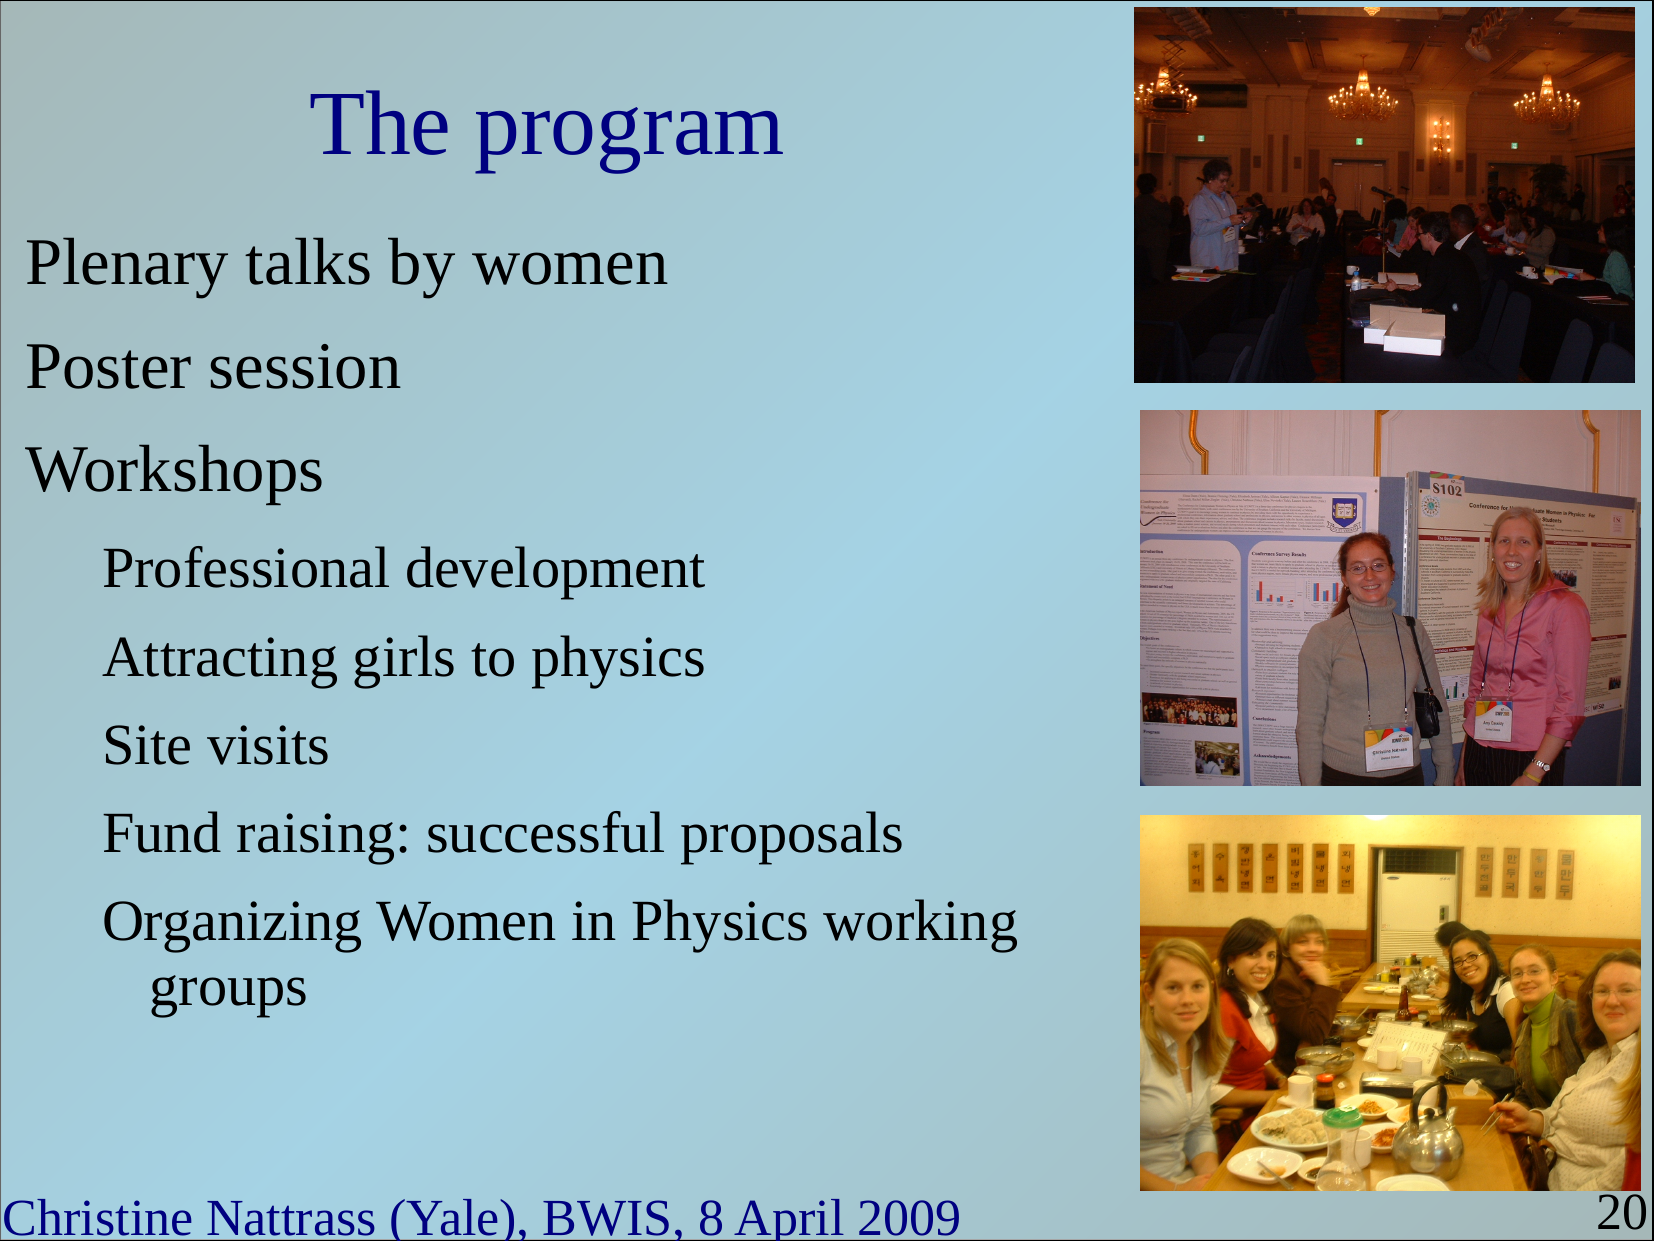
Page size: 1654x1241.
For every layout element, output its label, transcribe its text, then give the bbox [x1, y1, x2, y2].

title The program [82, 27, 1013, 220]
picture [1134, 7, 1635, 383]
picture [1140, 410, 1641, 786]
picture [1140, 815, 1641, 1191]
list Plenary talks by women Poster session Workshops Professional development Attracting girls to physics Site visits Fund raising: successful proposals Organizing Women in Physics working groups [7, 225, 1126, 1029]
